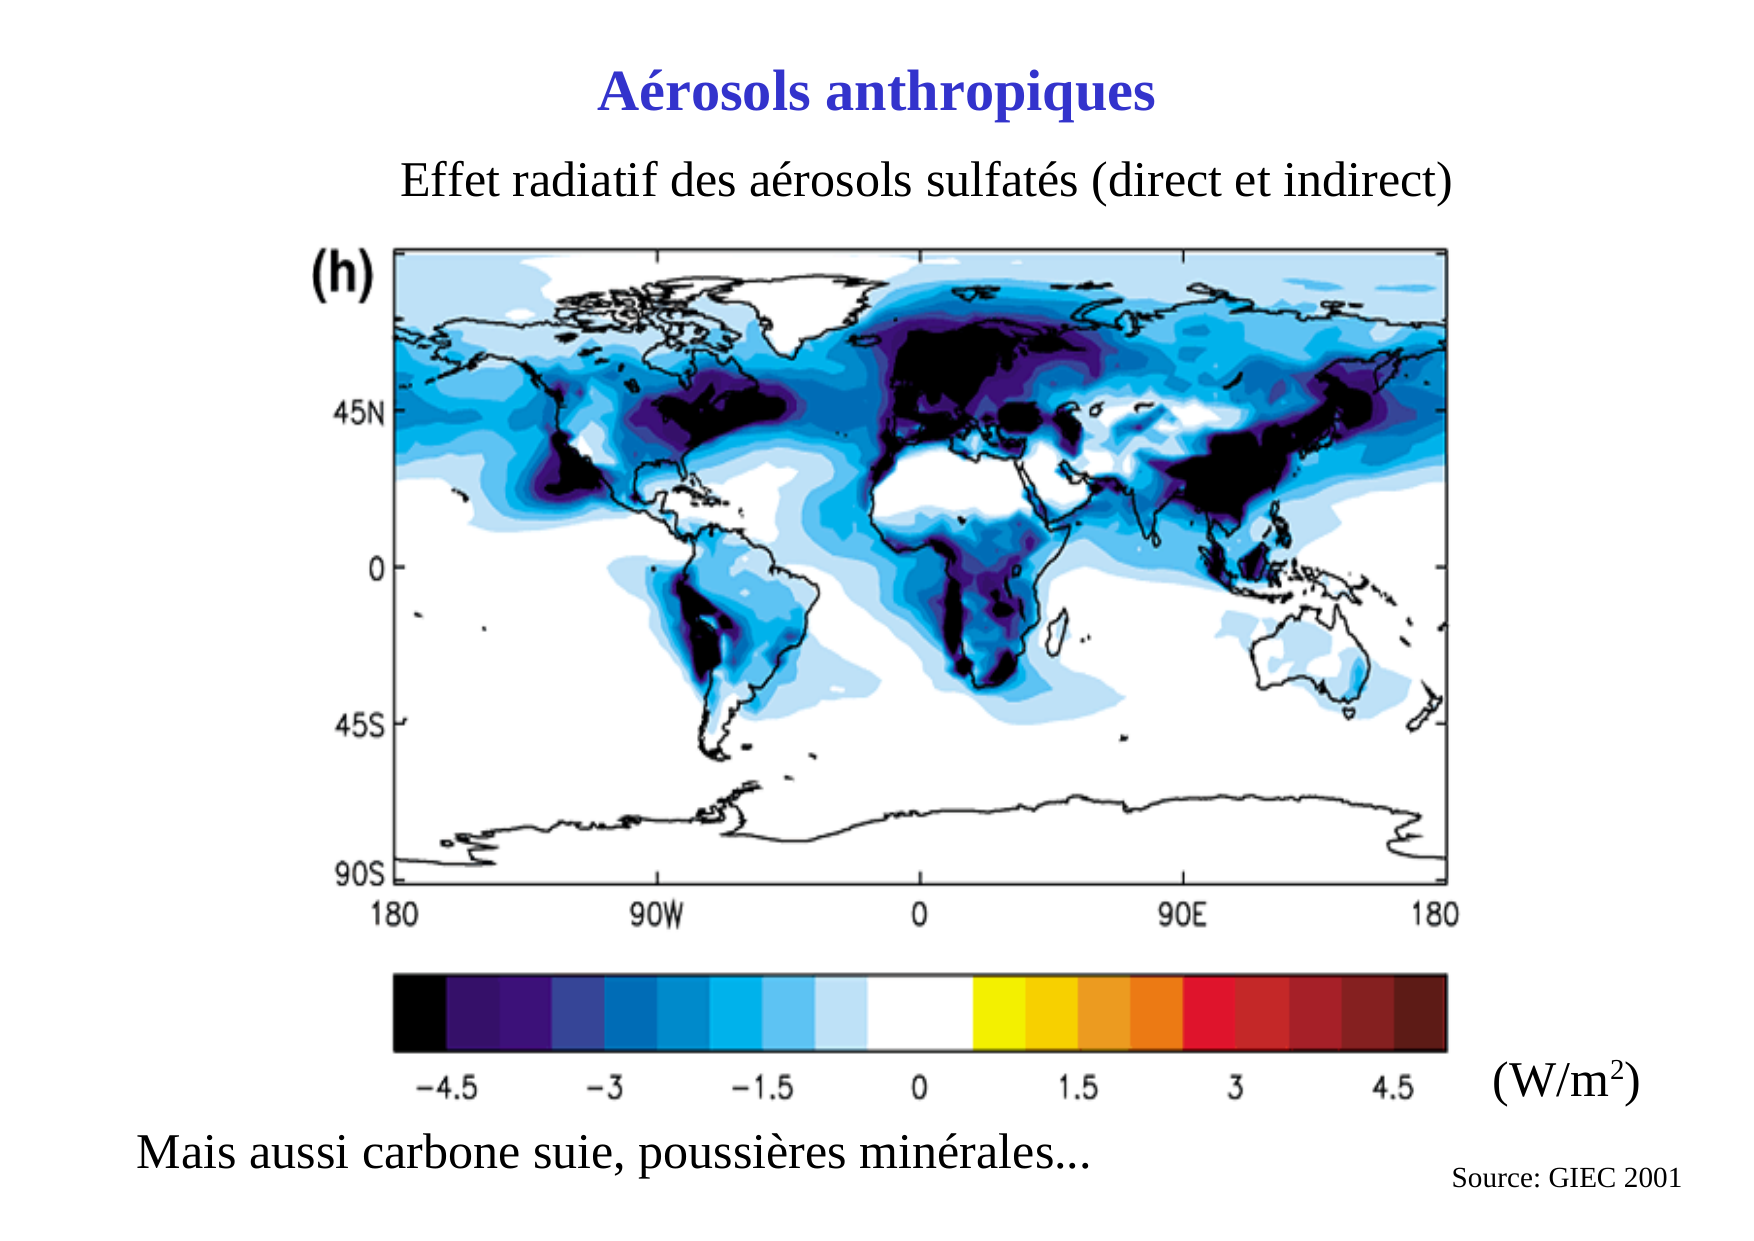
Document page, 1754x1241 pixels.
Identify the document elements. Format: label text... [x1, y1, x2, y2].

text_box (W/m2) [1492, 1051, 1655, 1108]
text_box Source: GIEC 2001 [1199, 1153, 1698, 1202]
text_box Mais aussi carbone suie, poussières minérales... [136, 1123, 1154, 1180]
text_box Aérosols anthropiques [556, 48, 1198, 131]
text_box Effet radiatif des aérosols sulfatés (direct et indirect) [345, 152, 1510, 208]
picture [312, 235, 1476, 1118]
